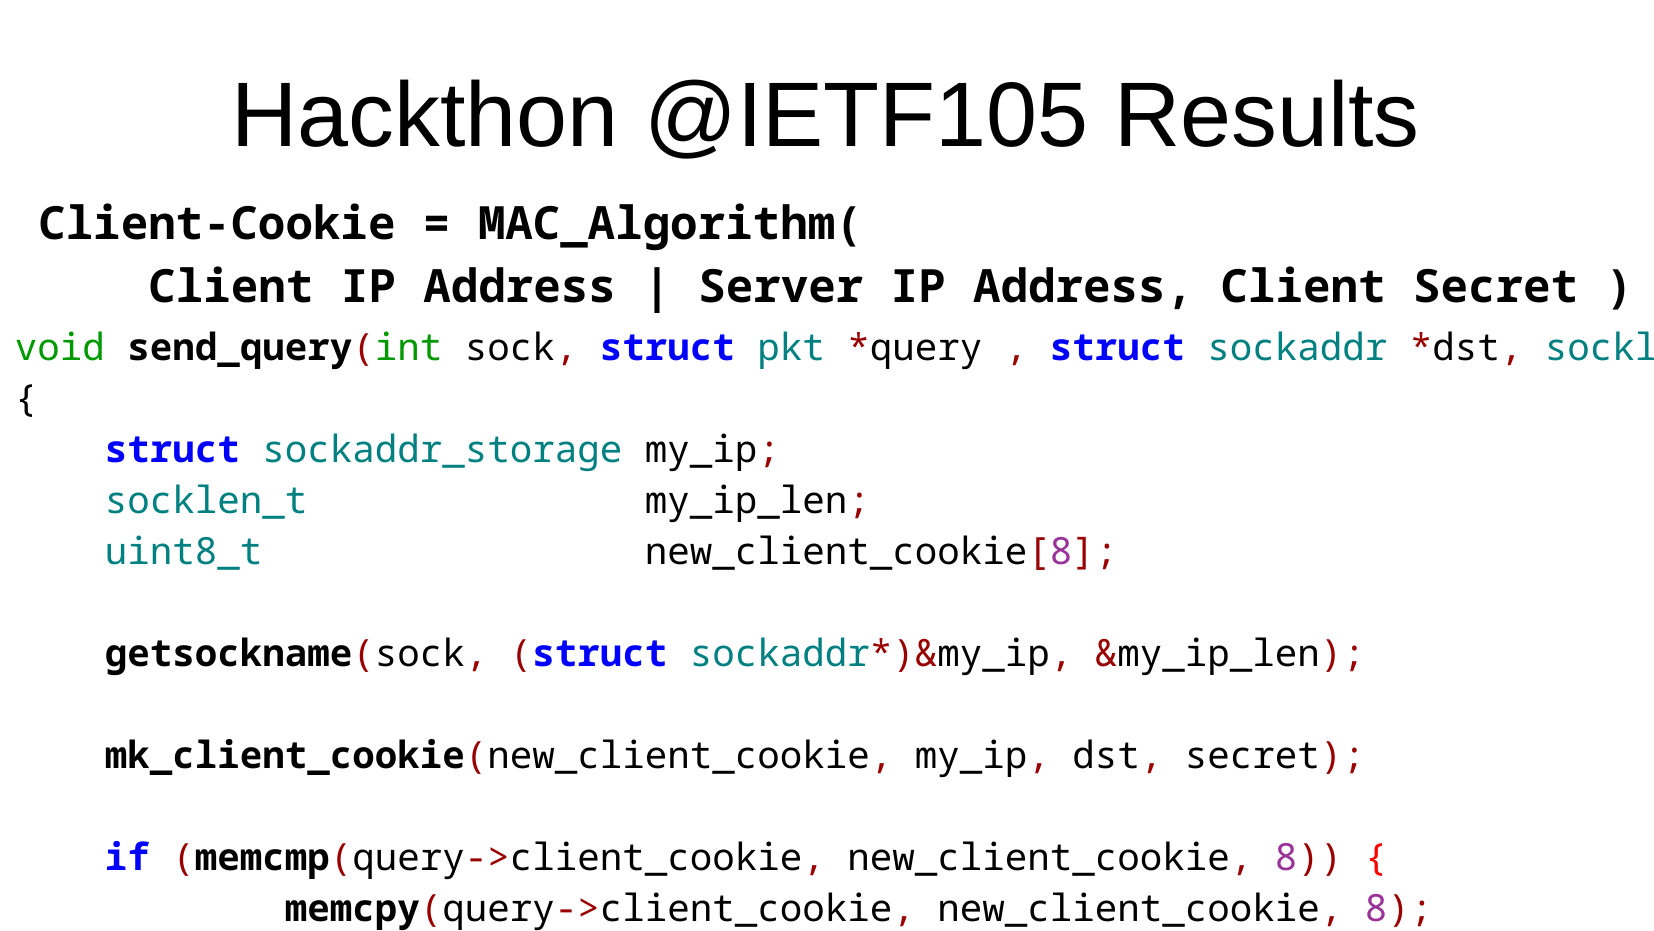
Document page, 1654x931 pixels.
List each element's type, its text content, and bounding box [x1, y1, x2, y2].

text_box void send_query(int sock, struct pkt *query , struct sockaddr *dst, socklen_t dst_len) { struct sockaddr_storage my_ip; socklen_t my_ip_len; uint8_t new_client_cookie[8]; getsockname(sock, (struct sockaddr*)&my_ip, &my_ip_len); mk_client_cookie(new_client_cookie, my_ip, dst, secret); if (memcmp(query->client_cookie, new_client_cookie, 8)) { memcpy(query->client_cookie, new_client_cookie, 8); query->server_cookie = NULL; } sendto(sock, query->buf, query->len, 0, dst, dst_len); } [0, 312, 1365, 869]
title Hackthon @IETF105 Results [82, 37, 1571, 183]
text_box Client-Cookie = MAC_Algorithm( Client IP Address | Server IP Address, Client Secret ) [23, 183, 1654, 313]
